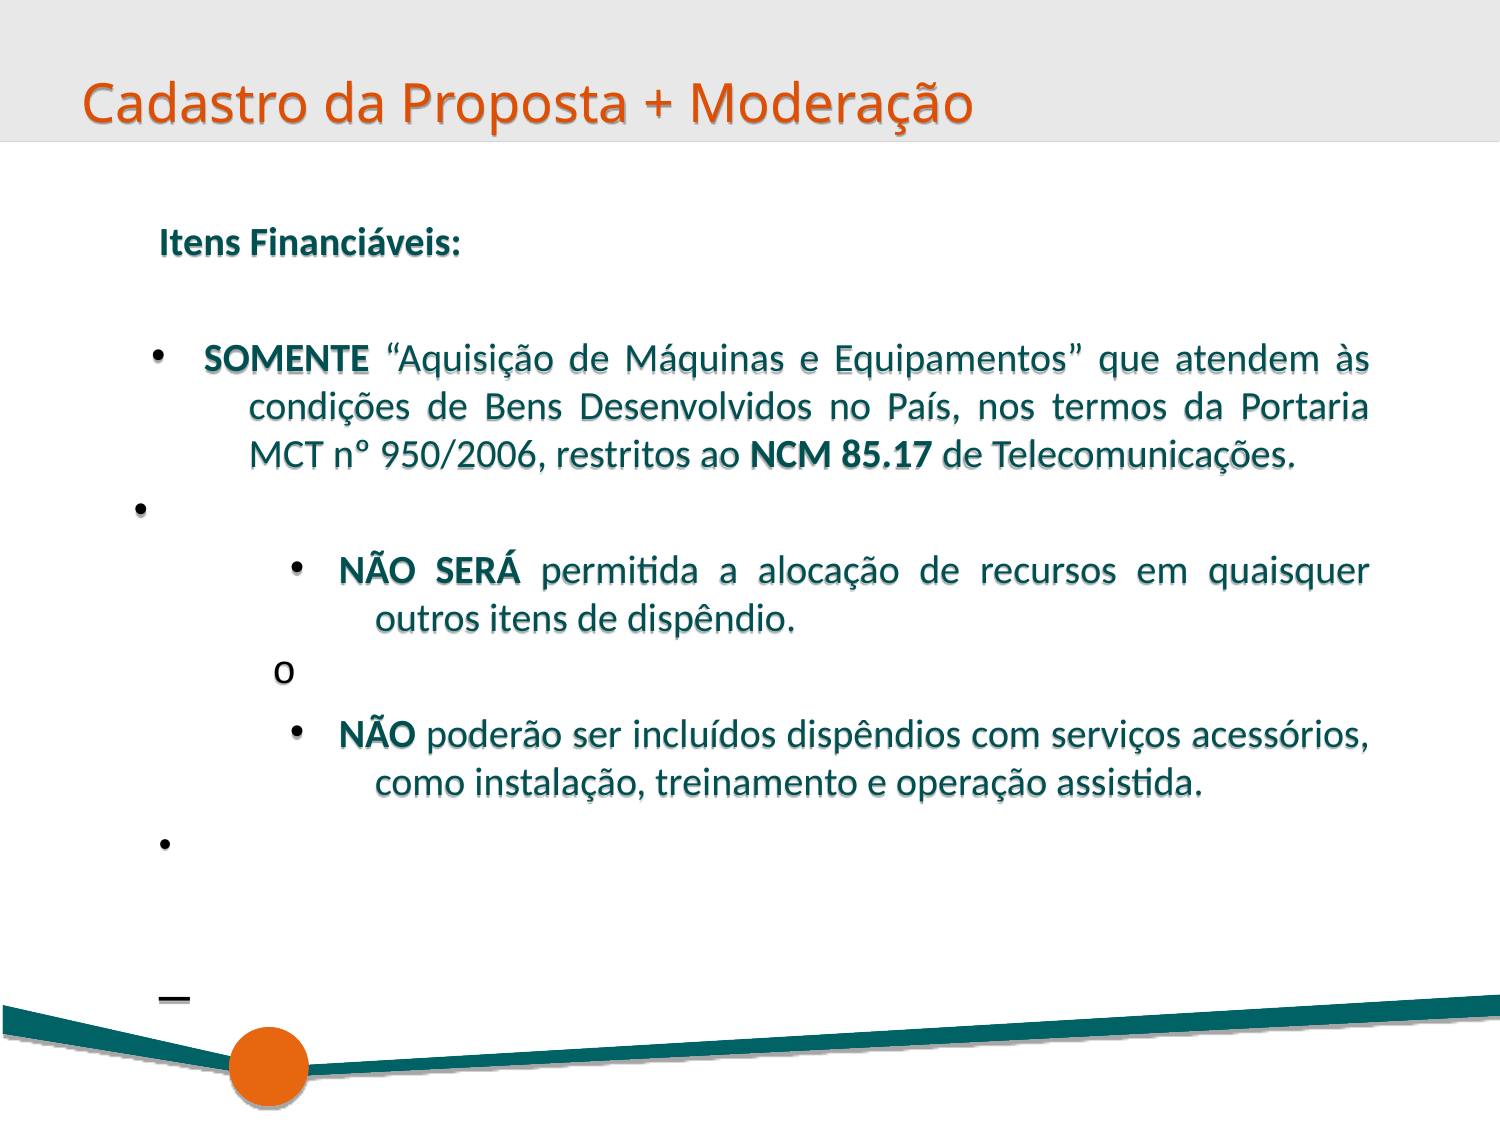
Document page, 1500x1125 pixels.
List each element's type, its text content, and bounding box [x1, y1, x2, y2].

list Itens Financiáveis: SOMENTE “Aquisição de Máquinas e Equipamentos” que atendem às condições de Bens Desenvolvidos no País, nos termos da Portaria MCT nº 950/2006, restritos ao NCM 85.17 de Telecomunicações. NÃO SERÁ permitida a alocação de recursos em quaisquer outros itens de dispêndio. NÃO poderão ser incluídos dispêndios com serviços acessórios, como instalação, treinamento e operação assistida. [0, 207, 1387, 840]
title Cadastro da Proposta + Moderação [66, 18, 1417, 141]
